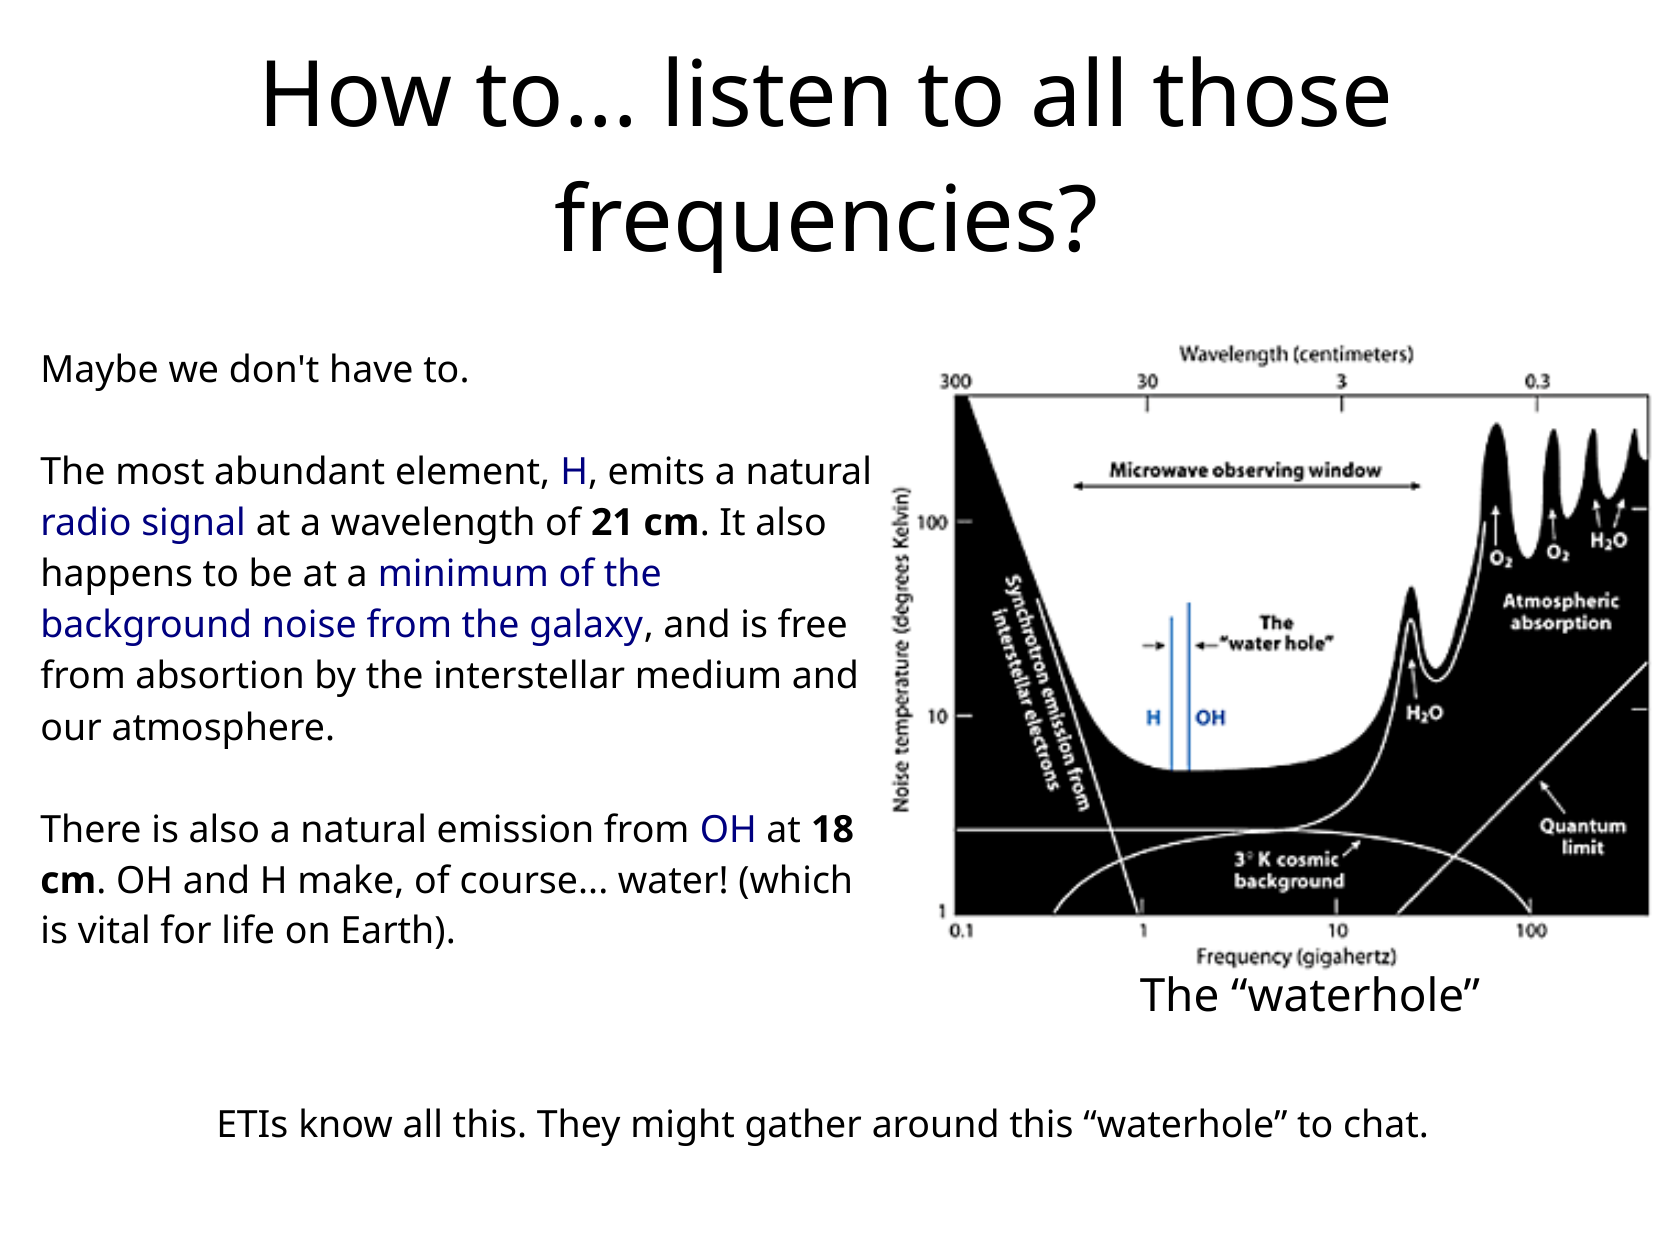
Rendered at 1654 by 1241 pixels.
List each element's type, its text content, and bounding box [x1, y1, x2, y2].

text_box Maybe we don't have to. The most abundant element, H, emits a natural radio signal at a wavelength of 21 cm. It also happens to be at a minimum of the background noise from the galaxy, and is free from absortion by the interstellar medium and our atmosphere. There is also a natural emission from OH at 18 cm. OH and H make, of course... water! (which is vital for life on Earth). [25, 335, 889, 1053]
picture [889, 337, 1653, 976]
title How to... listen to all those frequencies? [82, 9, 1571, 297]
text_box The “waterhole” [1125, 955, 1538, 1042]
text_box ETIs know all this. They might gather around this “waterhole” to chat. [201, 1089, 1501, 1164]
